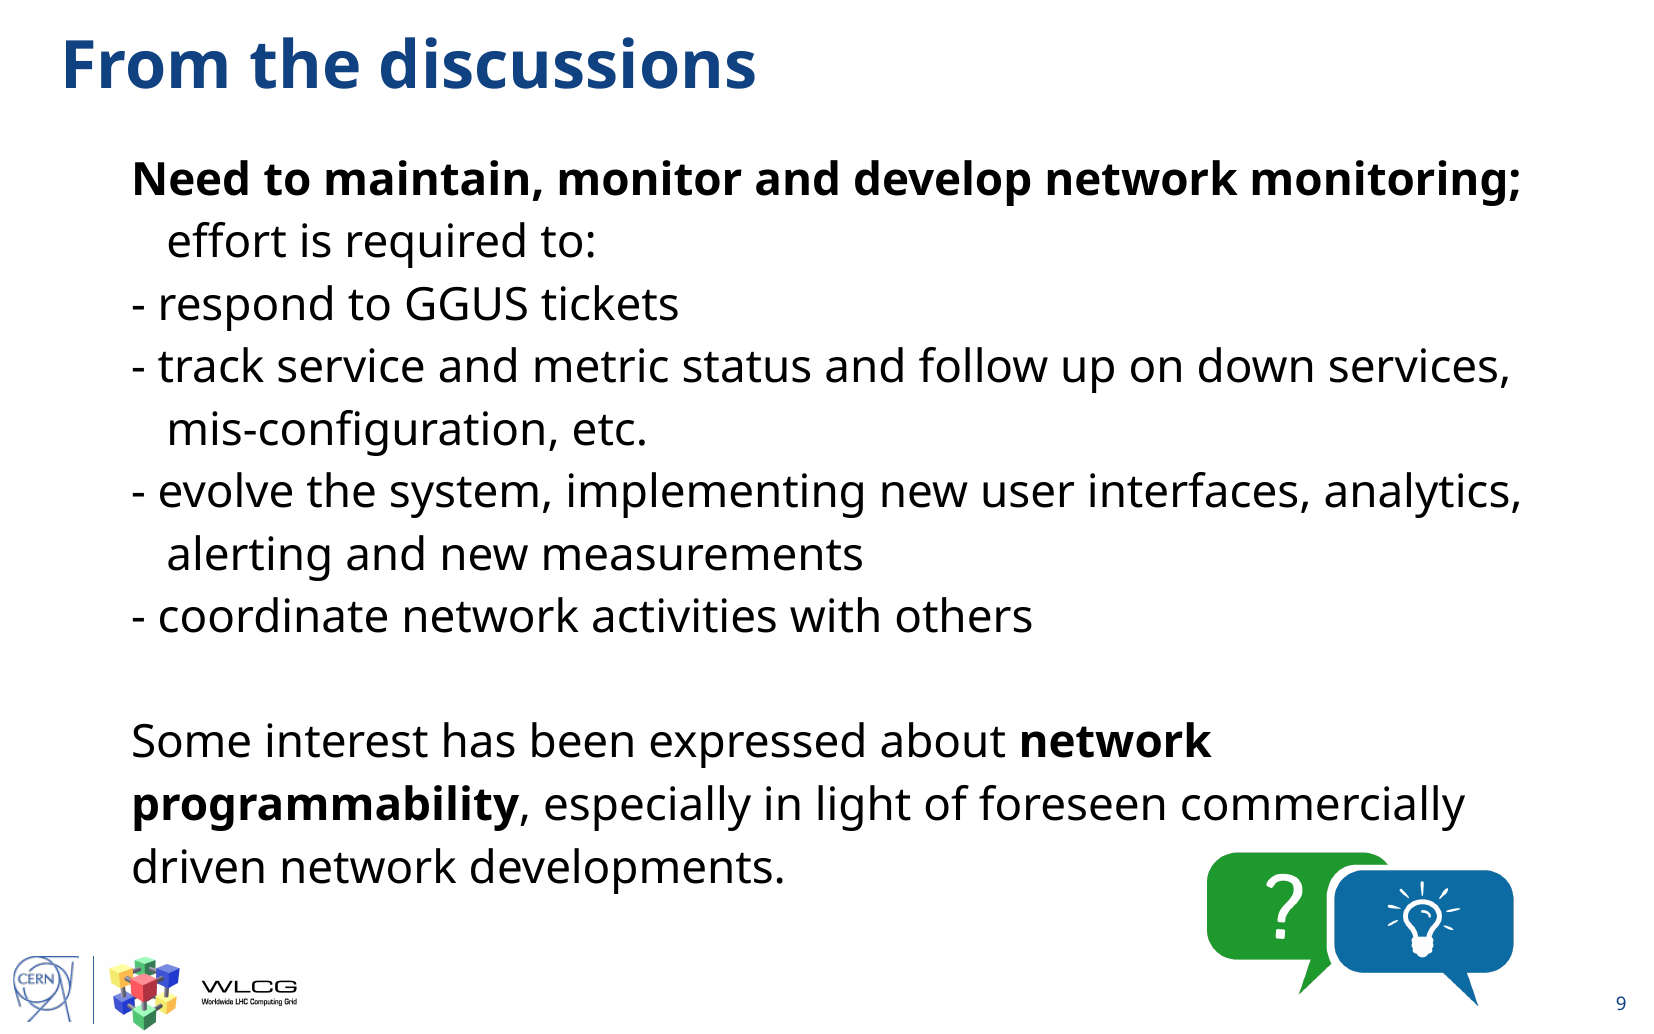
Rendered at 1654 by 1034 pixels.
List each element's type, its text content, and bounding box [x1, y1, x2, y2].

picture [103, 951, 311, 1034]
title From the discussions [60, 0, 1528, 138]
picture [1196, 832, 1527, 1034]
picture [13, 956, 79, 1032]
text_box Need to maintain, monitor and develop network monitoring; effort is required to: - respond to GGUS tickets - track service and metric status and follow up on down services, mis-configuration, etc. - evolve the system, implementing new user interfaces, analytics, alerting and new measurements - coordinate network activities with others Some interest has been expressed about network programmability, especially in light of foreseen commercially driven network developments. [116, 138, 1561, 983]
